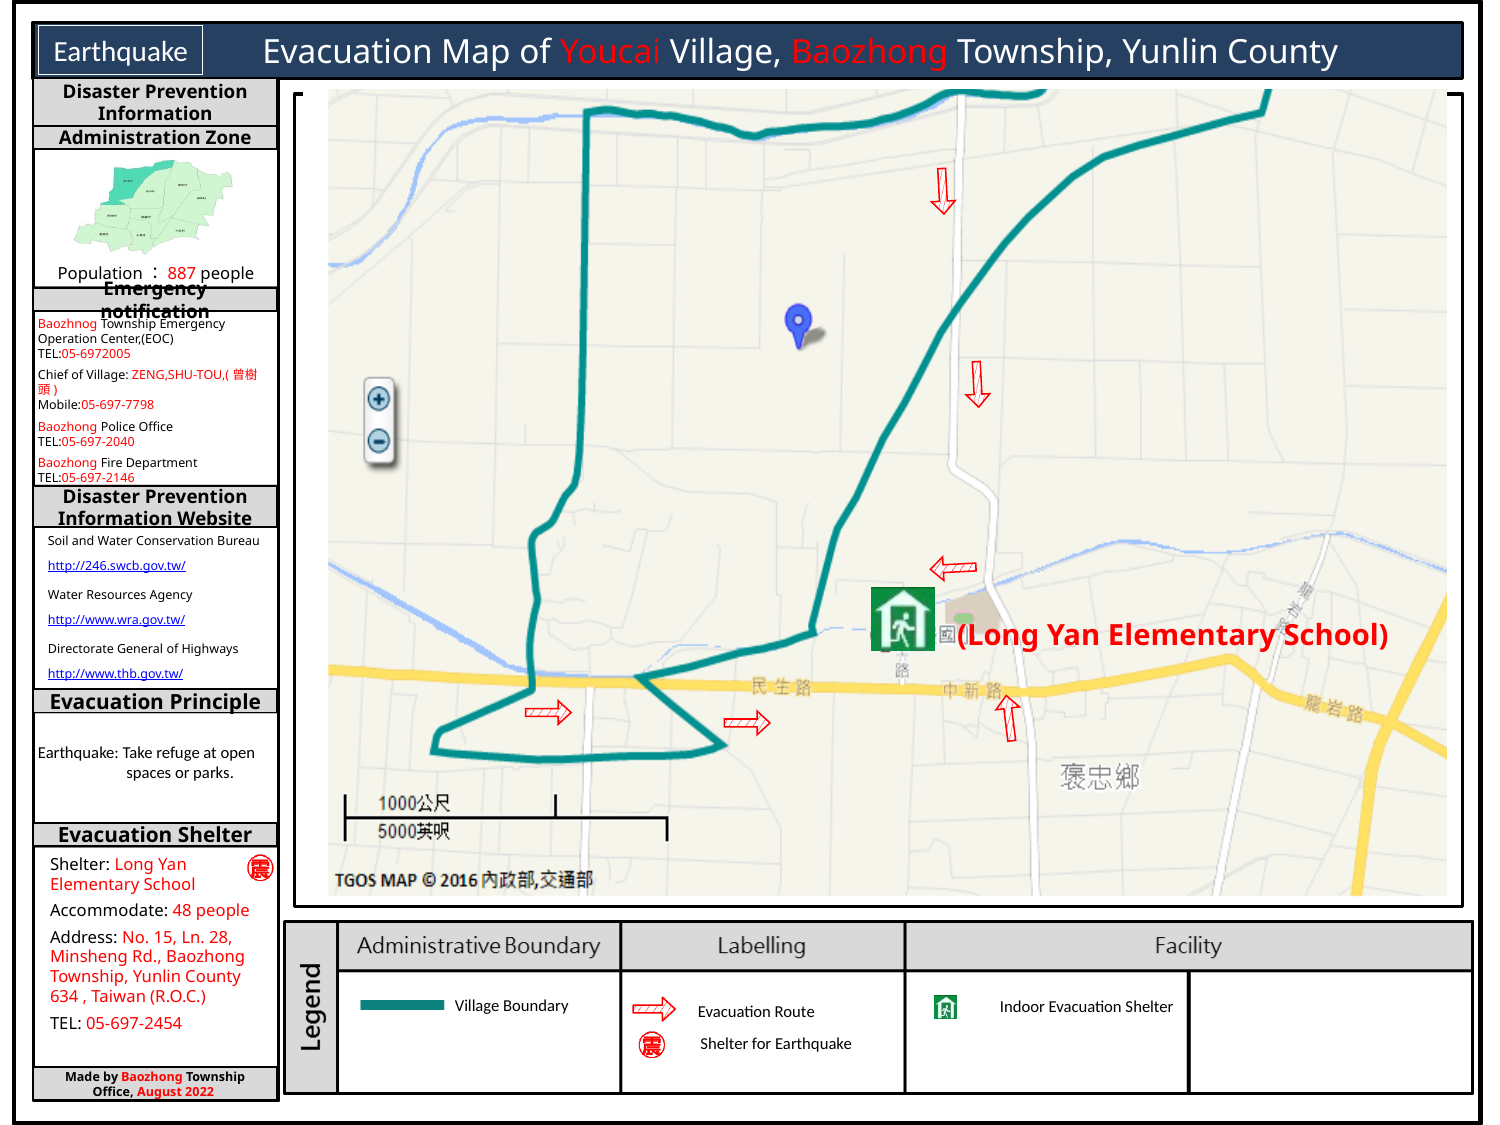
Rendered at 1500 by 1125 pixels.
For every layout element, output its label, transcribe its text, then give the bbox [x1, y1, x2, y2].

text_box Disaster Prevention Information [33, 78, 278, 89]
text_box Earthquake [38, 25, 203, 75]
picture [32, 79, 1447, 1102]
text_box [931, 168, 956, 215]
picture [283, 920, 1474, 1095]
text_box (Long Yan Elementary School) [934, 608, 1405, 659]
text_box [966, 361, 990, 408]
text_box [724, 711, 770, 735]
text_box [930, 556, 977, 581]
text_box Made by Baozhong Township Office, August 2022 [33, 1067, 278, 1100]
text_box [996, 695, 1020, 742]
text_box Shelter: Long Yan Elementary School Accommodate: 48 people Address: No. 15, Ln. 28, Minsheng Rd., Baozhong Township, Yunlin County 634 , Taiwan (R.O.C.) TEL: 05-697-2454 [35, 899, 277, 1067]
text_box [525, 700, 572, 725]
text_box Evacuation Map of Youcai Village, Baozhong Township, Yunlin County [32, 22, 1463, 79]
